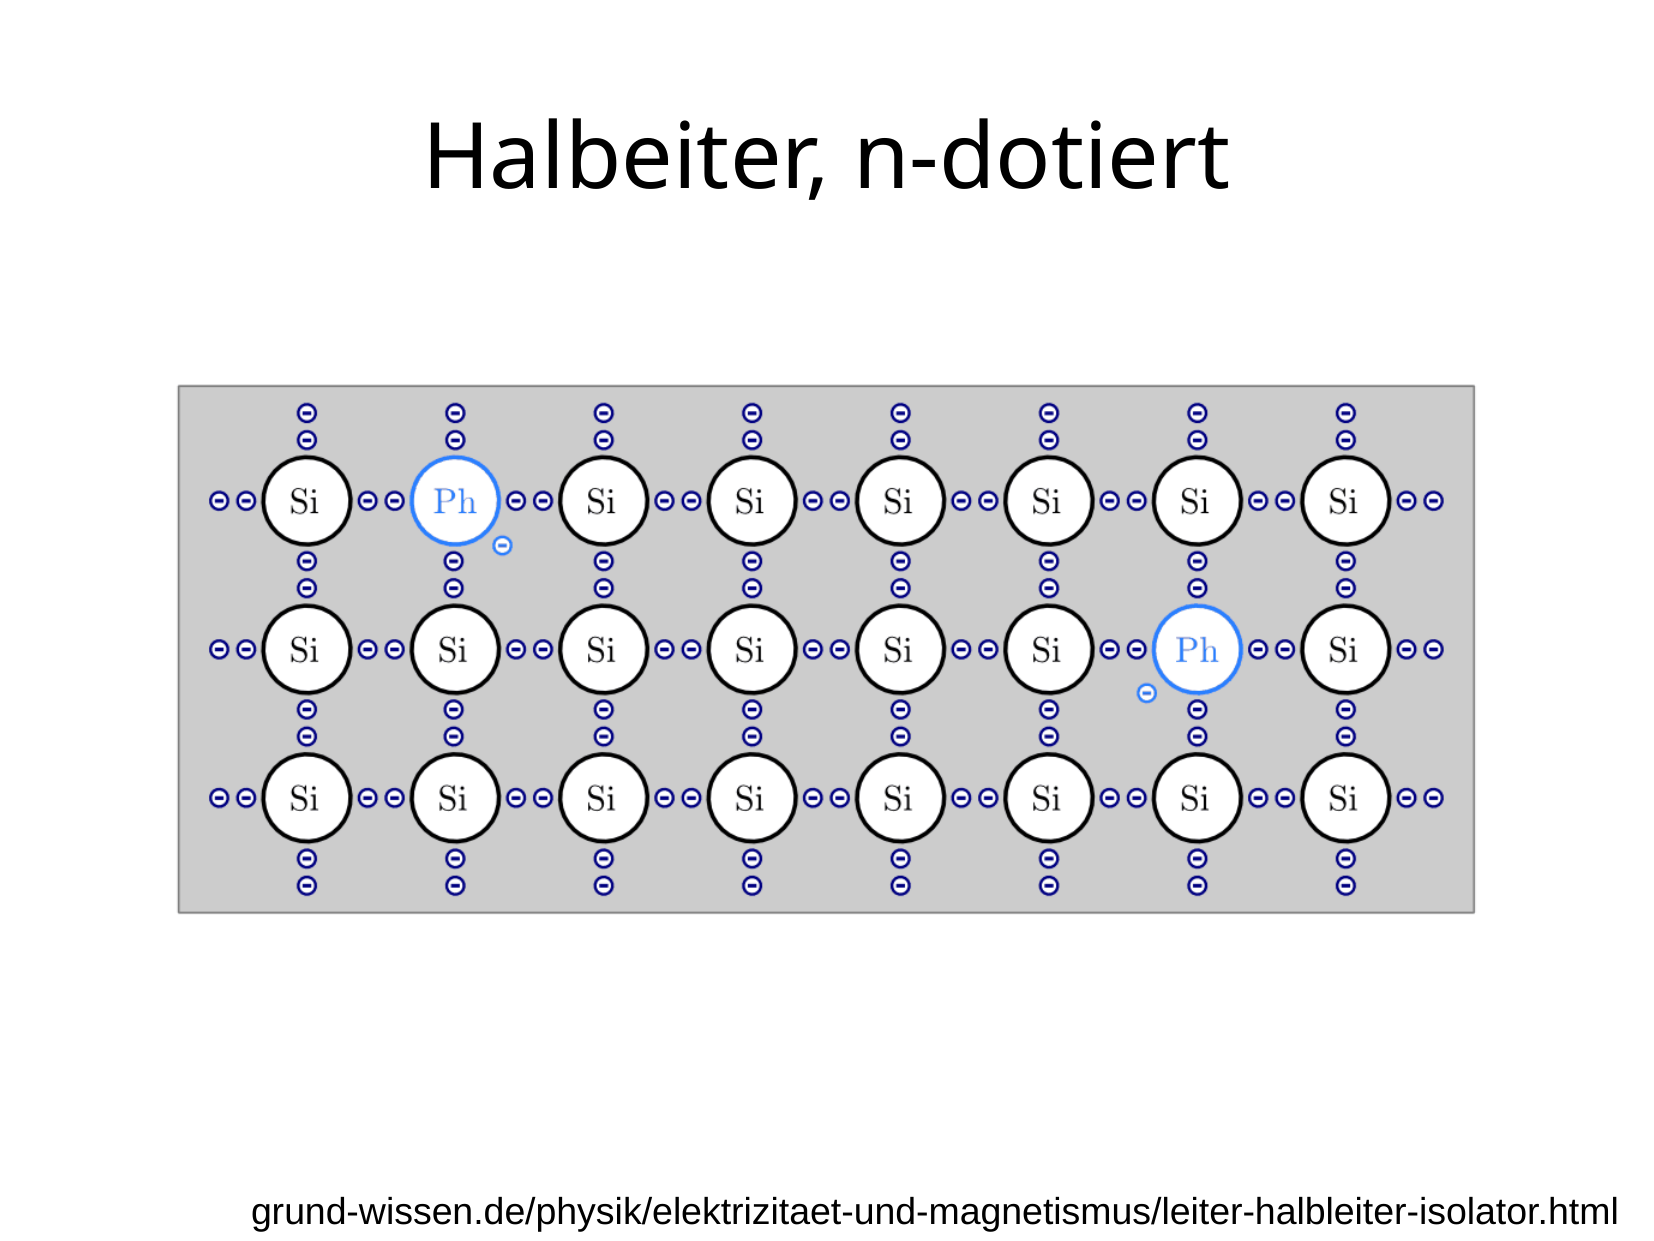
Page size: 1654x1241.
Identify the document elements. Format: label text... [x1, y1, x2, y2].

text_box grund-wissen.de/physik/elektrizitaet-und-magnetismus/leiter-halbleiter-isolator.html [236, 1183, 1654, 1241]
picture [82, 290, 1571, 1010]
title Halbeiter, n-dotiert [82, 49, 1571, 257]
